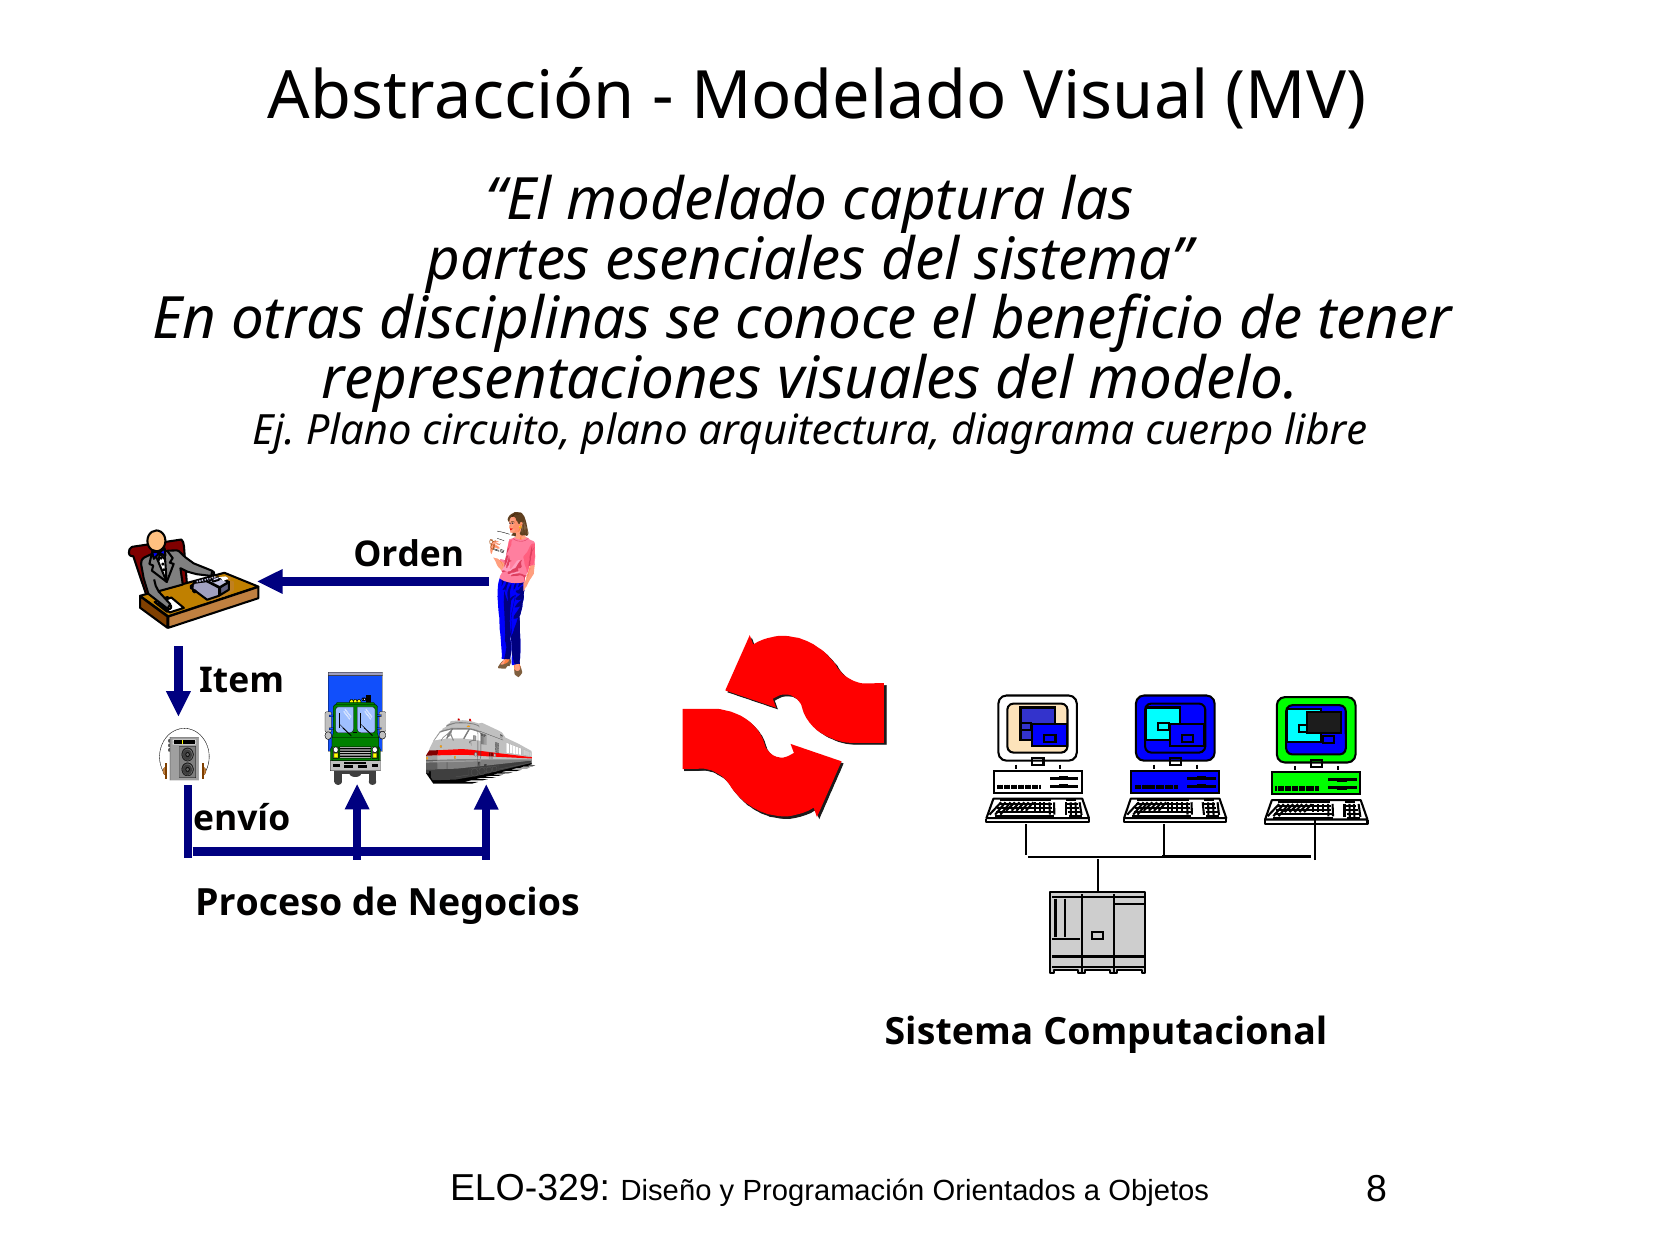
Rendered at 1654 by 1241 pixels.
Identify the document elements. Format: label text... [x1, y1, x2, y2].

picture [489, 512, 543, 685]
text_box [993, 771, 1082, 793]
text_box Item [186, 651, 298, 707]
text_box [1276, 697, 1356, 763]
title Abstracción - Modelado Visual (MV) [82, 43, 1571, 144]
picture [426, 718, 543, 791]
text_box [725, 635, 884, 743]
text_box [998, 695, 1077, 761]
text_box envío [180, 790, 184, 845]
text_box Orden [340, 525, 478, 577]
text_box [1272, 772, 1360, 795]
text_box Sistema Computacional [869, 1001, 1343, 1060]
text_box “El modelado captura las partes esenciales del sistema” En otras disciplinas se conoce el beneficio de tener representaciones visuales del modelo. Ej. Plano circuito, plano arquitectura, diagrama cuerpo libre [137, 156, 1483, 461]
text_box [1131, 771, 1220, 793]
text_box Proceso de Negocios [180, 872, 596, 931]
text_box [1050, 892, 1146, 973]
picture [159, 728, 217, 788]
text_box [128, 530, 259, 628]
text_box [682, 708, 842, 818]
text_box envío [192, 790, 304, 845]
text_box [1135, 695, 1215, 761]
picture [324, 671, 393, 792]
